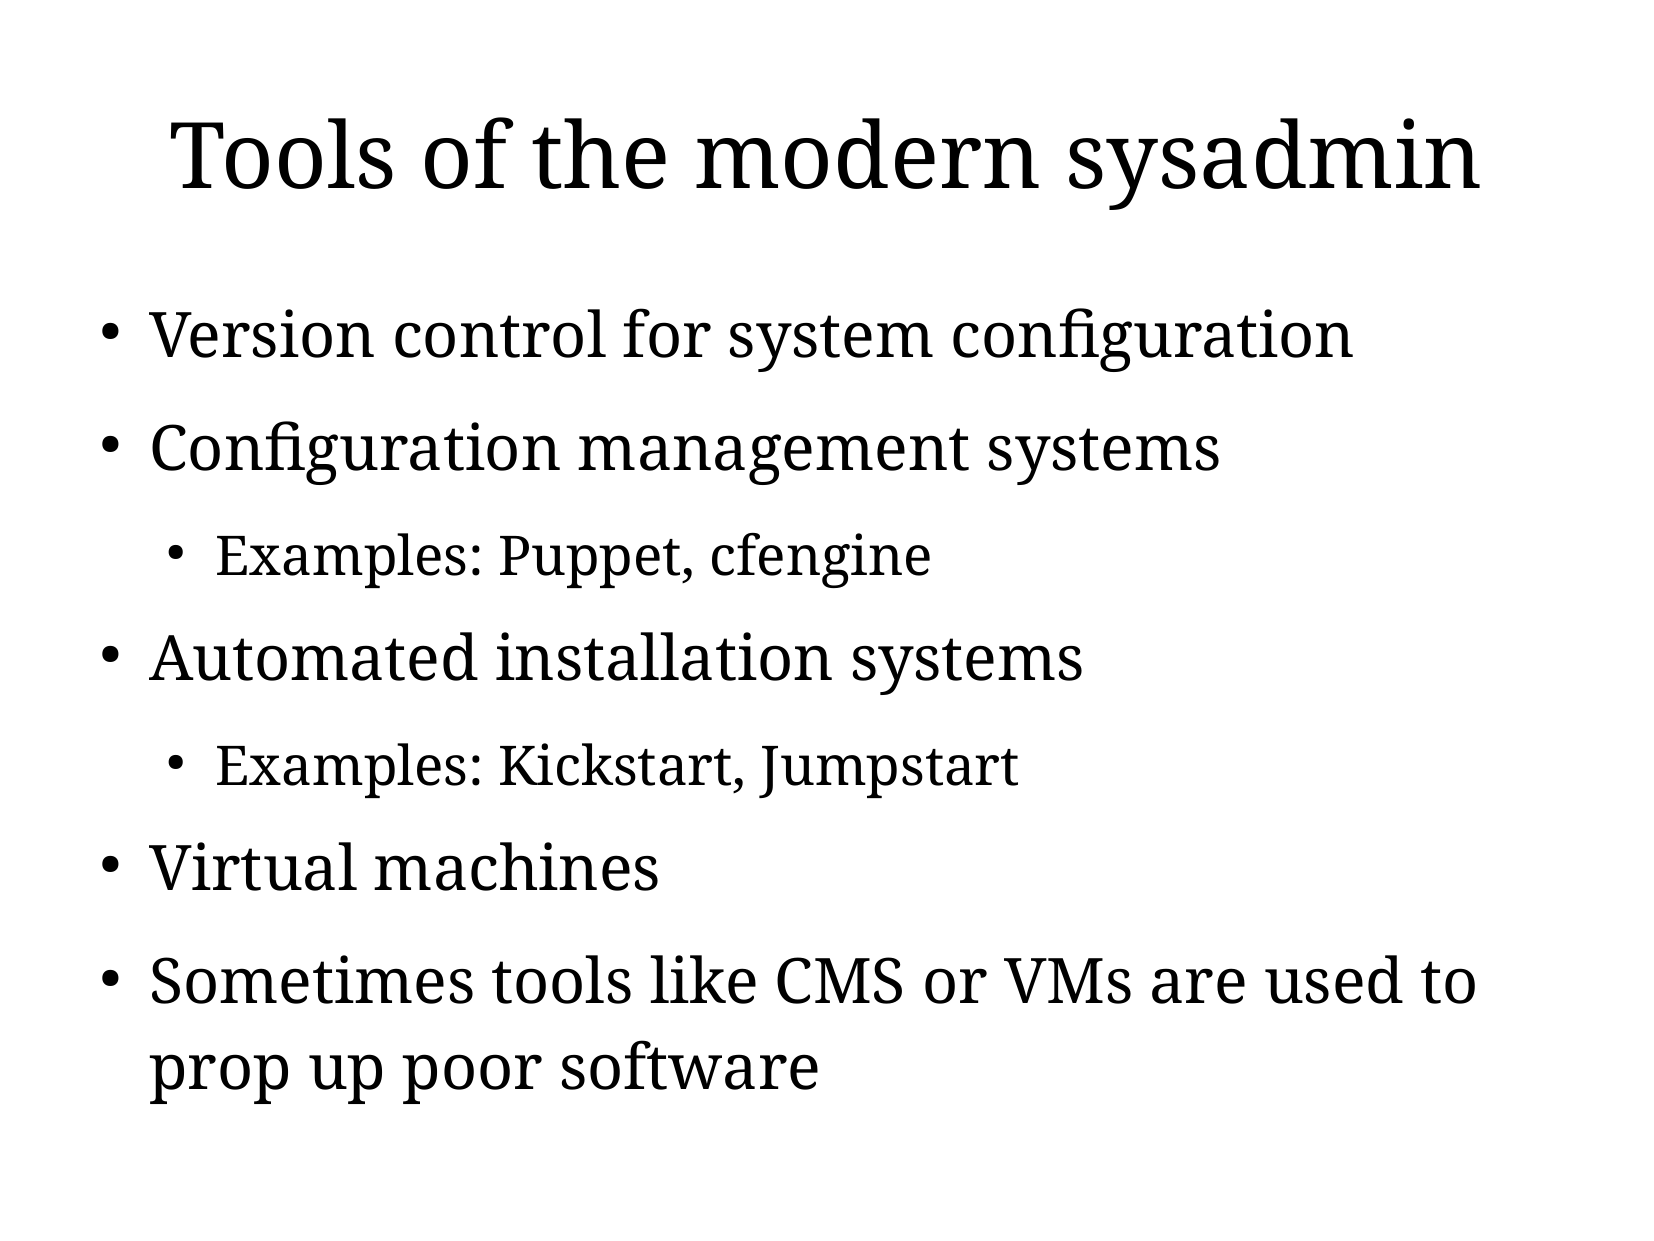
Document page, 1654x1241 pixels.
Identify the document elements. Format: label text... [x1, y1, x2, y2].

title Tools of the modern sysadmin [82, 56, 1571, 250]
list Version control for system configuration Configuration management systems Examples: Puppet, cfengine Automated installation systems Examples: Kickstart, Jumpstart Virtual machines Sometimes tools like CMS or VMs are used to prop up poor software [82, 290, 1571, 1109]
